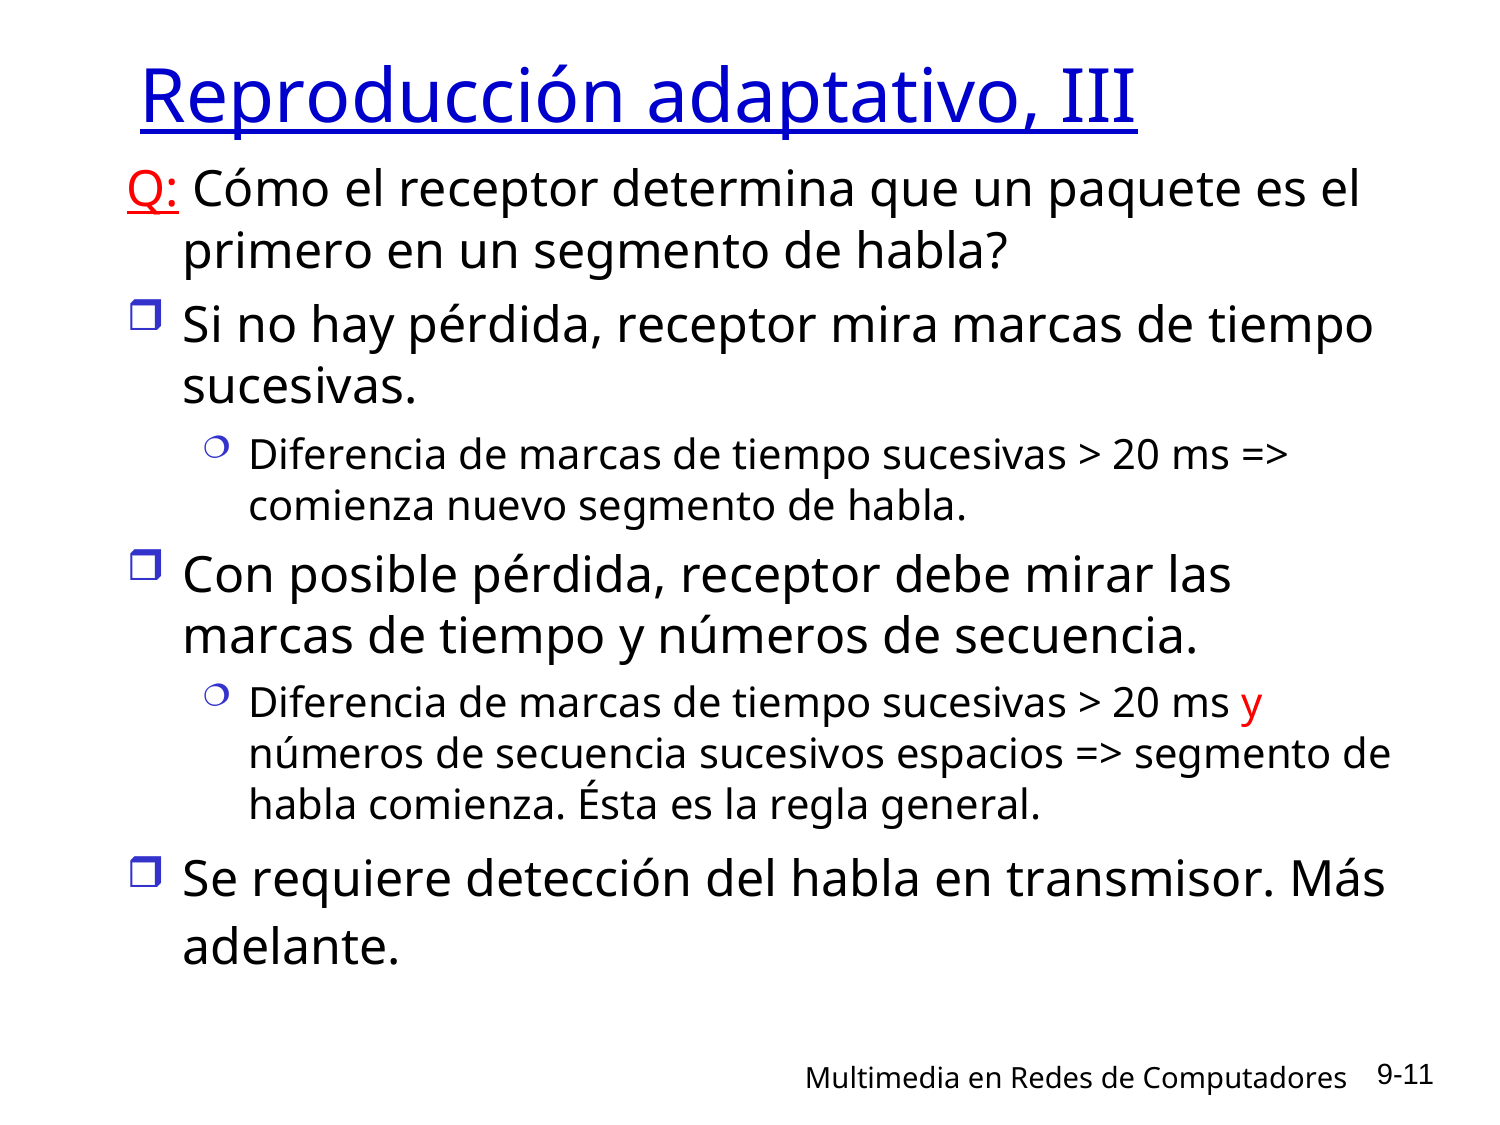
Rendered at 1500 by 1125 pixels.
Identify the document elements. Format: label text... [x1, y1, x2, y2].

list Q: Cómo el receptor determina que un paquete es el primero en un segmento de habla? Si no hay pérdida, receptor mira marcas de tiempo sucesivas. Diferencia de marcas de tiempo sucesivas > 20 ms => comienza nuevo segmento de habla. Con posible pérdida, receptor debe mirar las marcas de tiempo y números de secuencia. Diferencia de marcas de tiempo sucesivas > 20 ms y números de secuencia sucesivos espacios => segmento de habla comienza. Ésta es la regla general. Se requiere detección del habla en transmisor. Más adelante. [112, 149, 1426, 963]
title Reproducción adaptativo, III [125, 0, 1401, 149]
